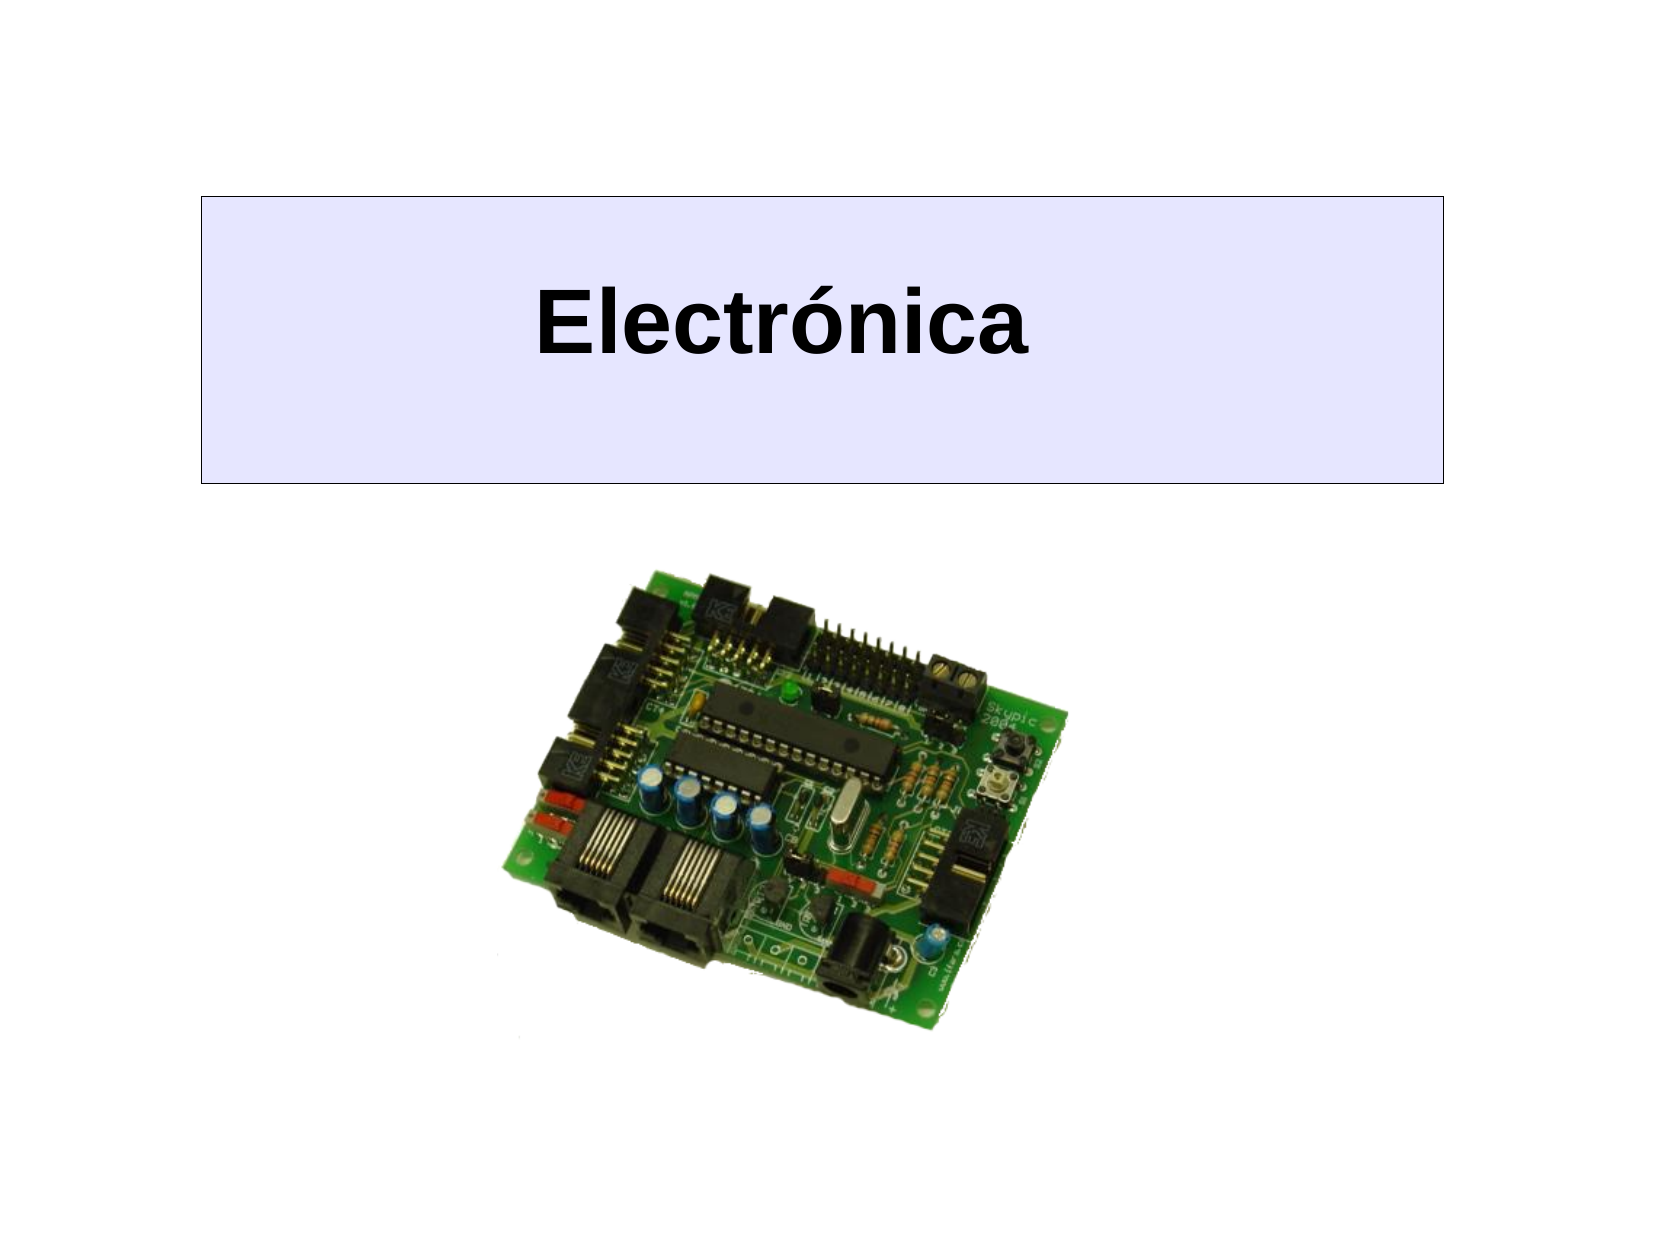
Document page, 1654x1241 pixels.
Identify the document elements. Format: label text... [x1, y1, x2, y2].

title Electrónica [144, 175, 1420, 469]
picture [497, 566, 1102, 1040]
text_box [201, 196, 1444, 484]
